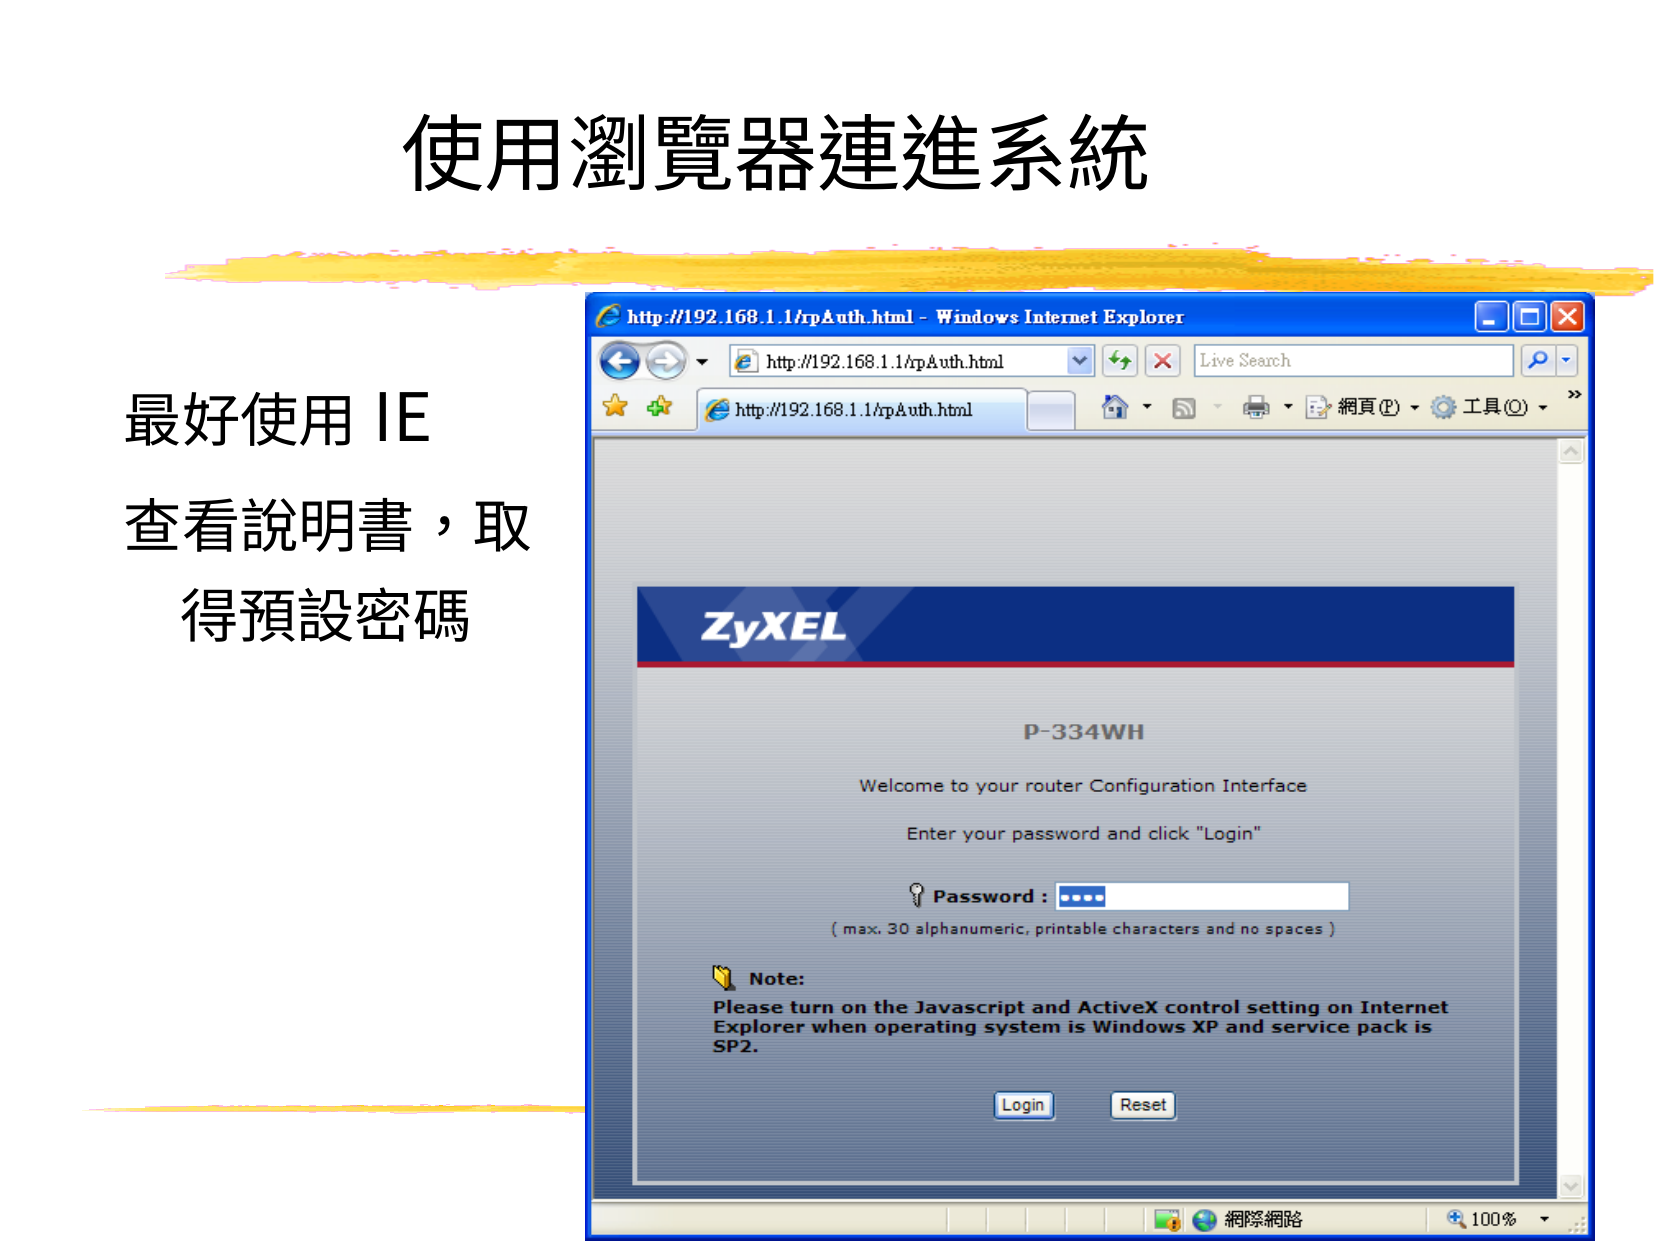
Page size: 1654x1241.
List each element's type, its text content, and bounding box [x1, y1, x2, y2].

picture [82, 237, 1654, 1241]
title 使用瀏覽器連進系統 [73, 41, 1479, 249]
list 最好使用IE 查看說明書，取得預設密碼 [124, 358, 585, 1087]
